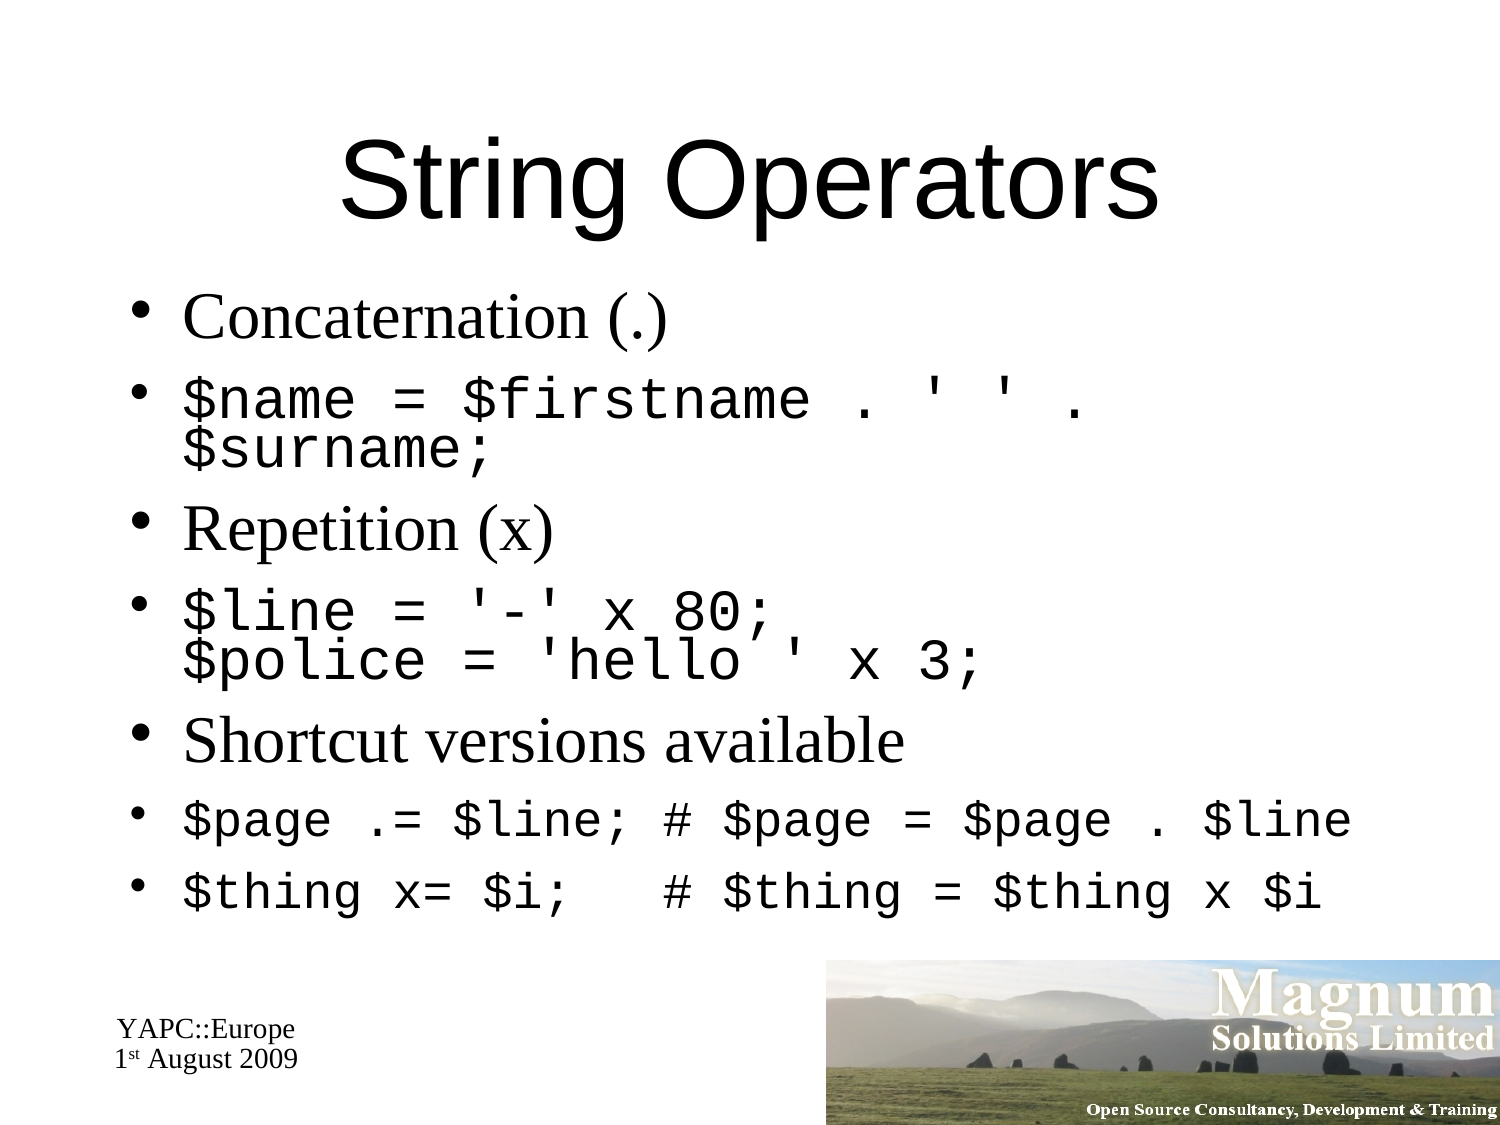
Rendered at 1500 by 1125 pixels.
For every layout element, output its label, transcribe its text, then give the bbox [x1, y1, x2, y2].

title String Operators [112, 62, 1388, 250]
list Concaternation (.) $name = $firstname . ' ' . $surname; Repetition (x) $line = '-' x 80; $police = 'hello ' x 3; Shortcut versions available $page .= $line; # $page = $page . $line $thing x= $i; # $thing = $thing x $i [112, 295, 1388, 937]
picture [826, 960, 1500, 1125]
